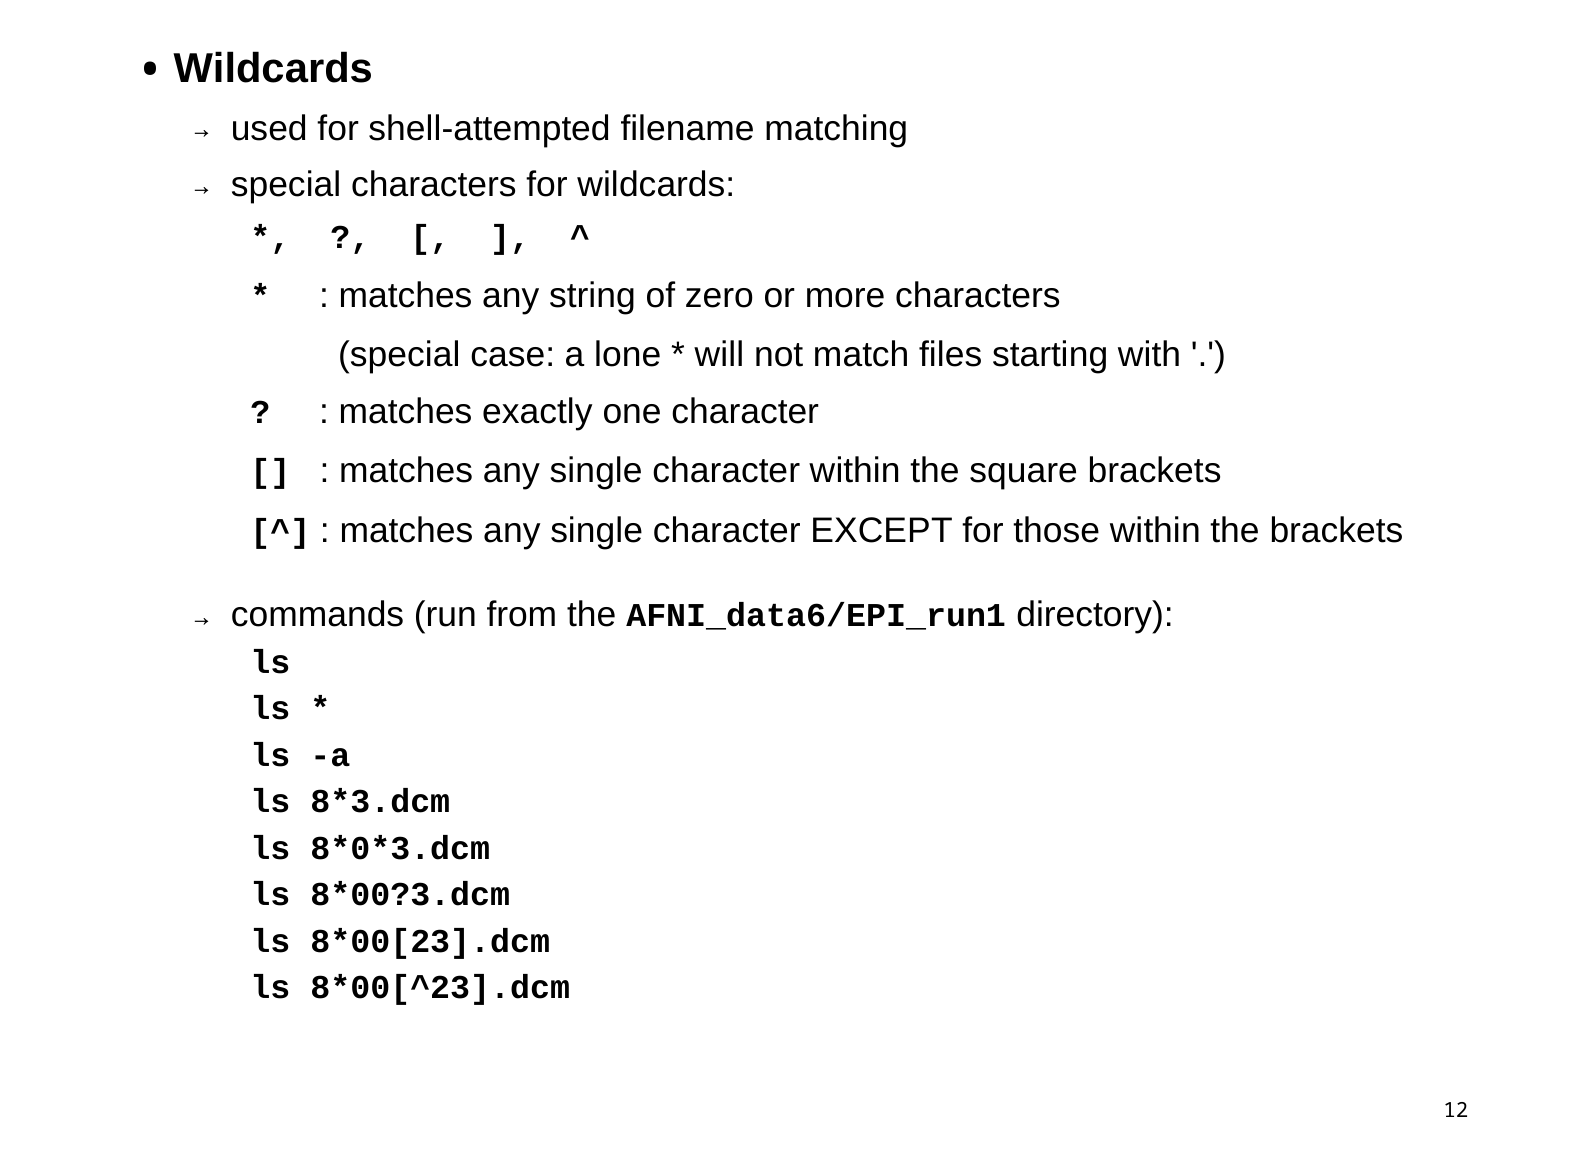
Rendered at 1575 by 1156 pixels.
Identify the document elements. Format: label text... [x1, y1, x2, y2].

list Wildcards used for shell-attempted filename matching special characters for wildcards: *, ?, [, ], ^ * : matches any string of zero or more characters (special case: a lone * will not match files starting with '.') ? : matches exactly one character [] : matches any single character within the square brackets [^] : matches any single character EXCEPT for those within the brackets commands (run from the AFNI_data6/EPI_run1 directory): ls ls * ls -a ls 8*3.dcm ls 8*0*3.dcm ls 8*00?3.dcm ls 8*00[23].dcm ls 8*00[^23].dcm [118, 27, 1538, 1051]
